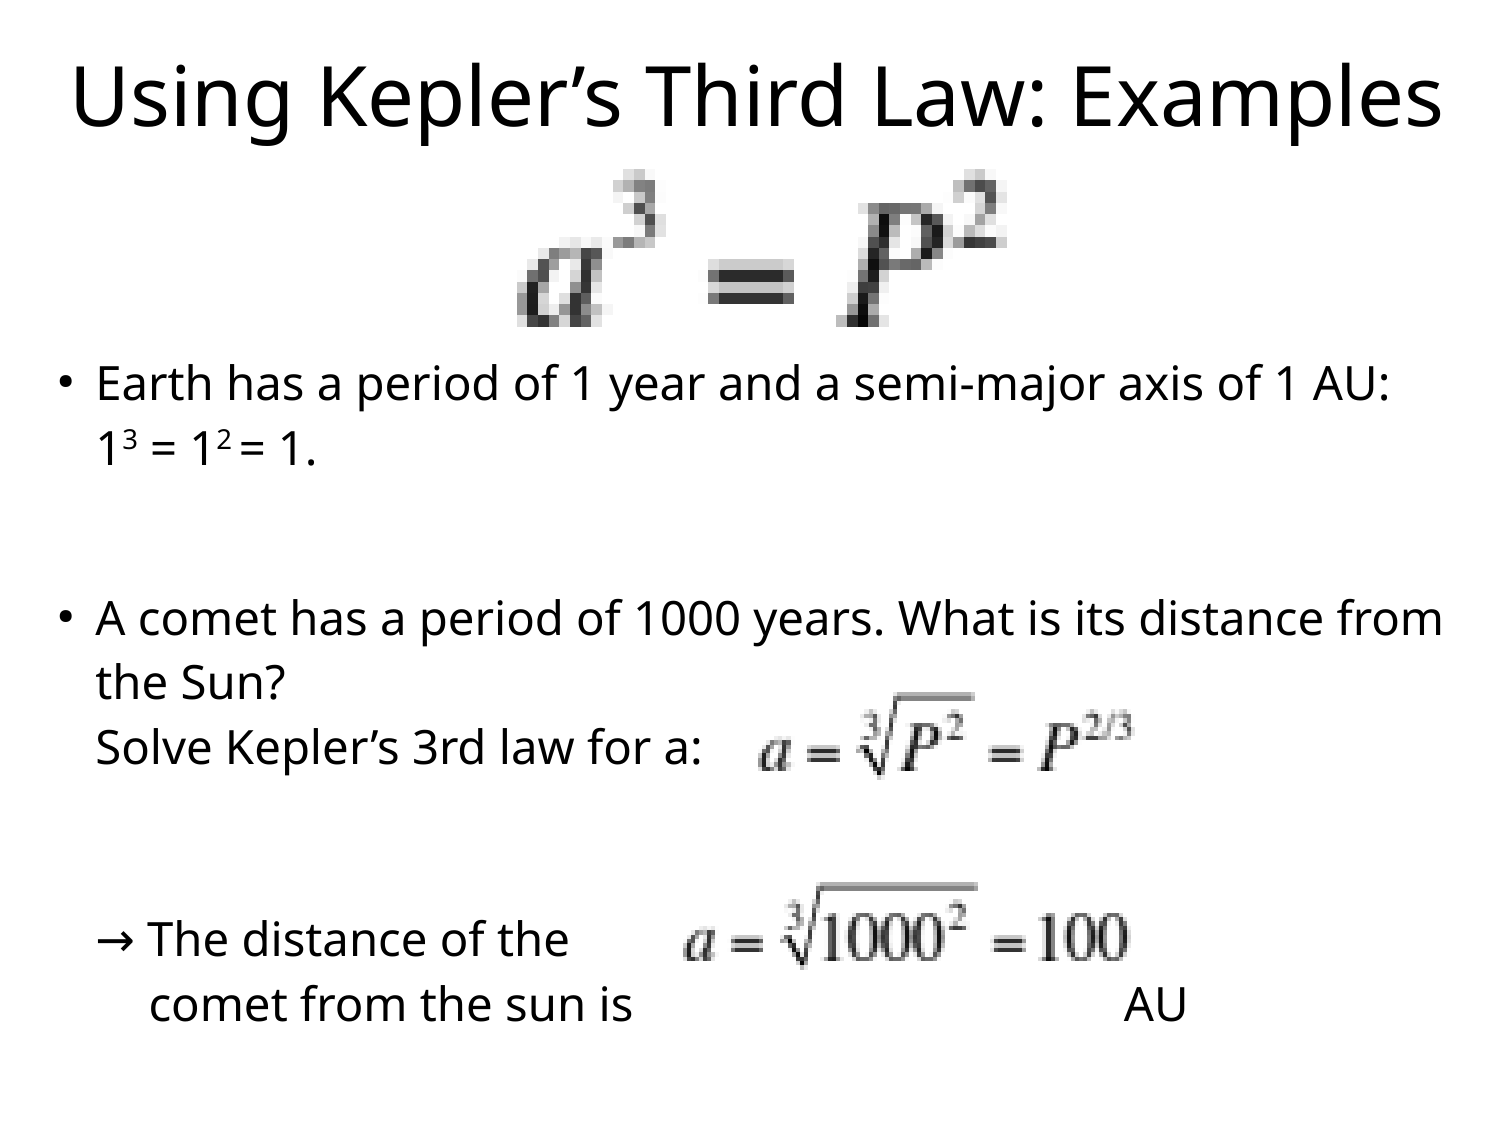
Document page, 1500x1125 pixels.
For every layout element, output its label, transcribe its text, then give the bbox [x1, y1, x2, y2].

picture [675, 870, 1140, 970]
picture [496, 136, 1019, 351]
title Using Kepler’s Third Law: Examples [45, 27, 1471, 163]
picture [750, 680, 1136, 781]
list Earth has a period of 1 year and a semi-major axis of 1 AU: 13 = 12 = 1. A comet has a period of 1000 years. What is its distance from the Sun? Solve Kepler’s 3rd law for a: → The distance of the comet from the sun is AU [45, 179, 1471, 1036]
